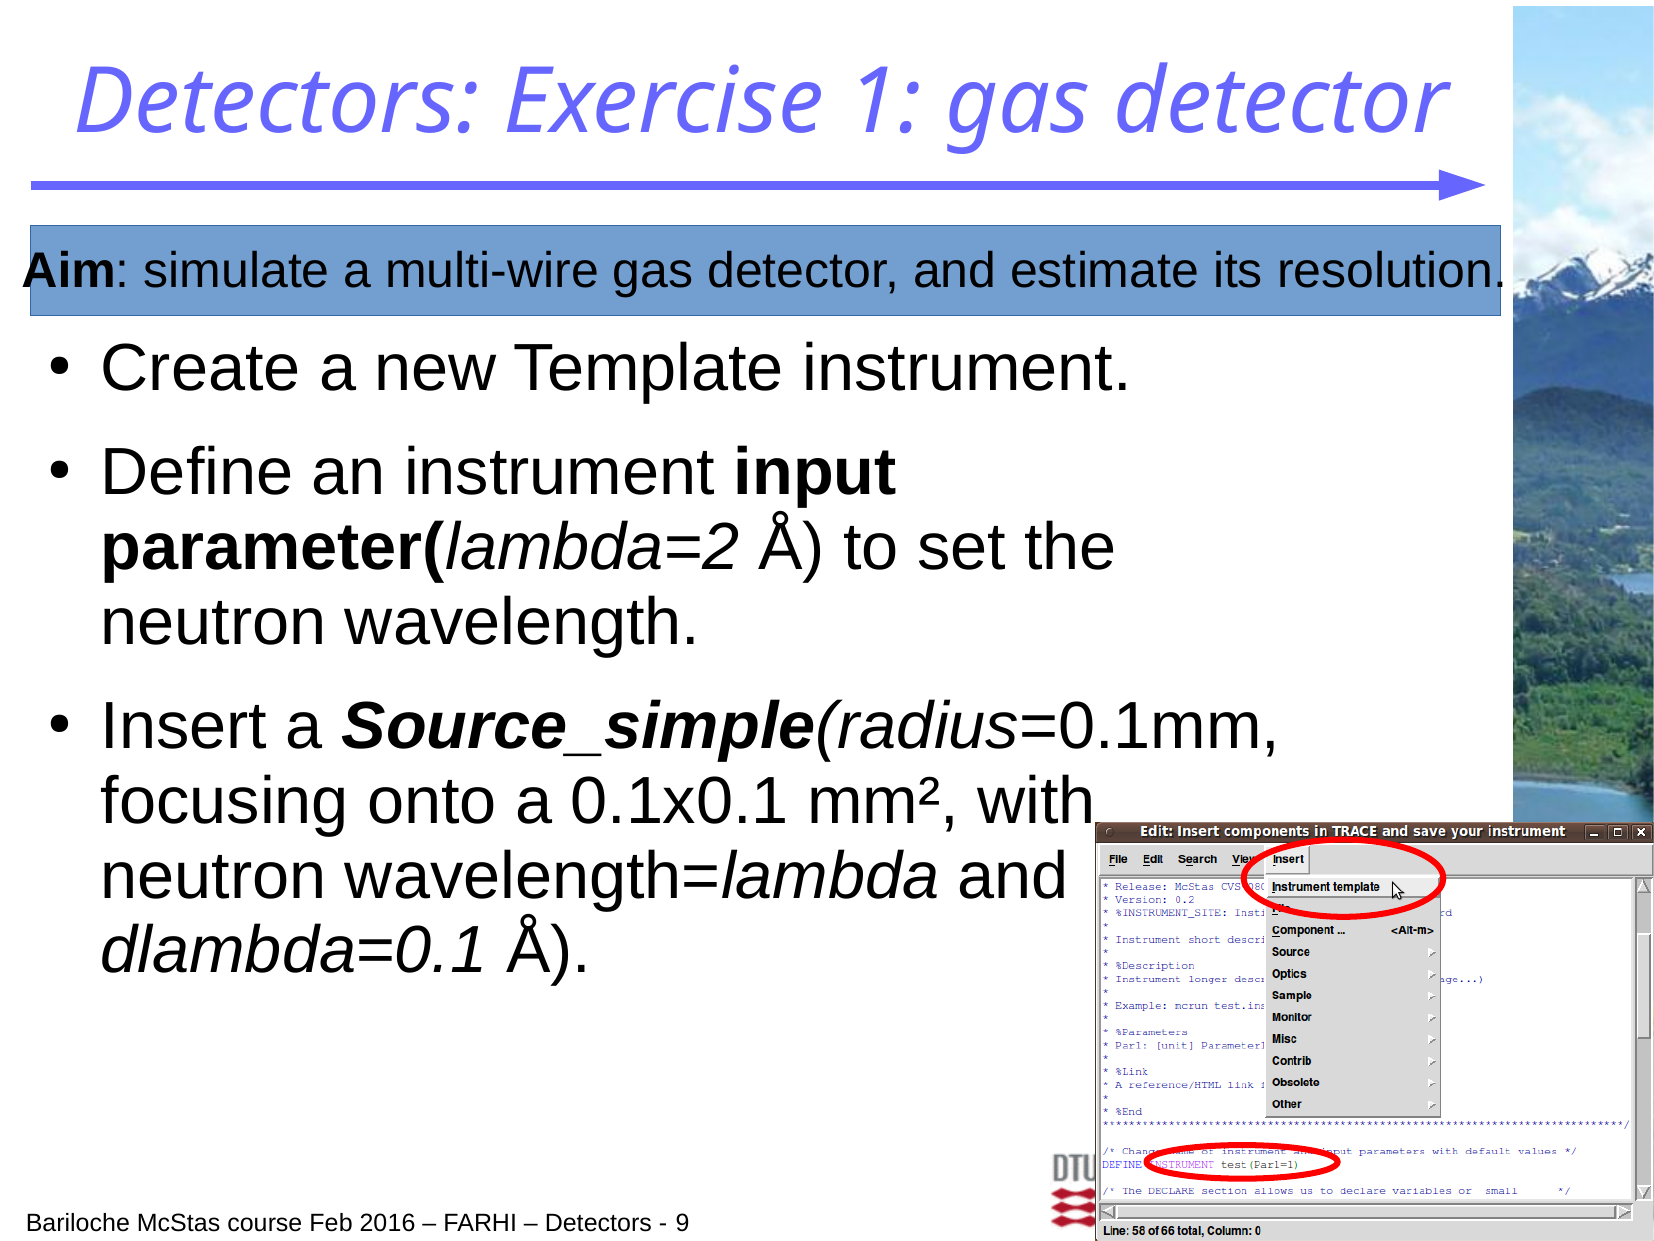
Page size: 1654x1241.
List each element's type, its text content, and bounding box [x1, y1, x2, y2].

text_box Aim: simulate a multi-wire gas detector, and estimate its resolution. [30, 225, 1501, 316]
list Create a new Template instrument. Define an instrument input parameter(lambda=2 Å) to set the neutron wavelength. Insert a Source_simple(radius=0.1mm, focusing onto a 0.1x0.1 mm², with neutron wavelength=lambda and dlambda=0.1 Å). [30, 330, 1306, 1141]
title Detectors: Exercise 1: gas detector [17, 31, 1506, 163]
picture [1306, 843, 1440, 913]
picture [1050, 6, 1654, 1241]
